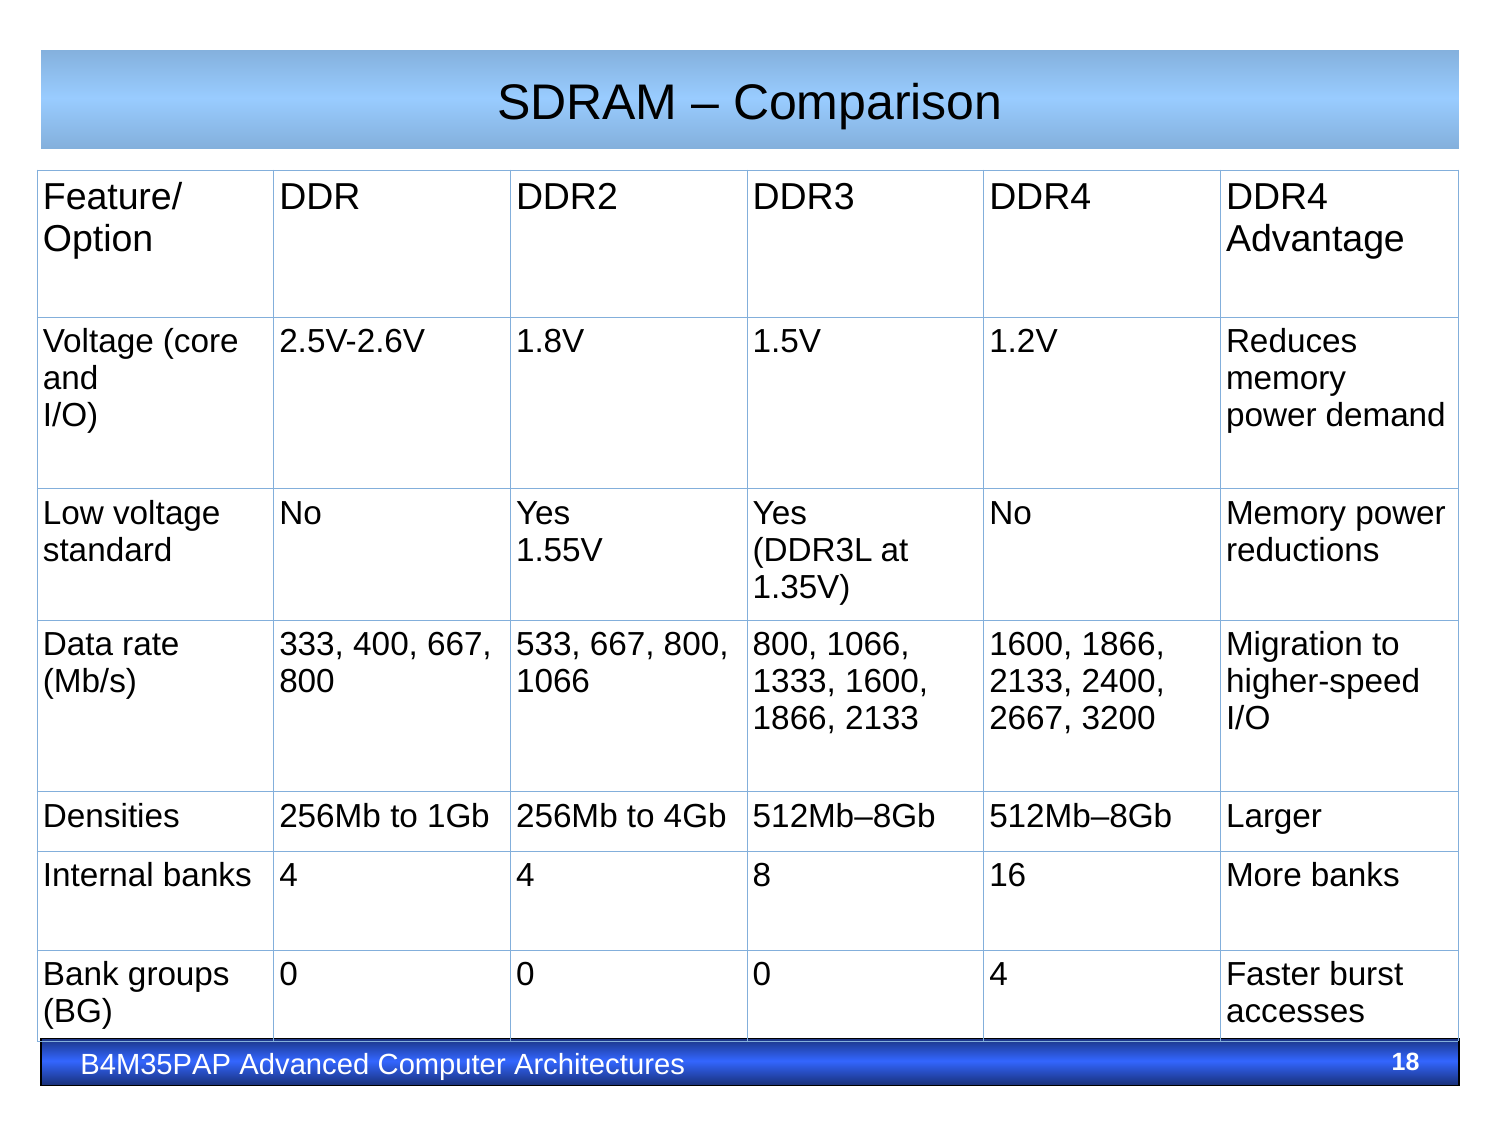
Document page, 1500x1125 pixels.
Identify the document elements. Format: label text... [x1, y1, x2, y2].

table_cell Reduces memory power demand [1221, 318, 1458, 488]
table_cell 1600, 1866, 2133, 2400, 2667, 3200 [984, 621, 1220, 791]
table_cell 512Mb–8Gb [984, 792, 1220, 851]
table_cell Densities [38, 792, 273, 851]
table_cell Larger [1221, 792, 1458, 851]
table_cell Low voltage standard [38, 489, 273, 620]
table_cell 1.2V [984, 318, 1220, 488]
table_cell 4 [984, 951, 1220, 1041]
table_header DDR3 [748, 171, 983, 317]
table_header DDR4 [984, 171, 1220, 317]
table_header DDR2 [511, 171, 747, 317]
table_cell Migration to higher‐speed I/O [1221, 621, 1458, 791]
title SDRAM – Comparison [41, 50, 1459, 149]
table_cell 4 [511, 852, 747, 950]
table_cell Yes 1.55V [511, 489, 747, 620]
table_header DDR4 Advantage [1221, 171, 1458, 317]
table_cell More banks [1221, 852, 1458, 950]
table_cell Internal banks [38, 852, 273, 950]
table_cell Data rate (Mb/s) [38, 621, 273, 791]
table_cell 0 [748, 951, 983, 1041]
table_cell Bank groups (BG) [38, 951, 273, 1041]
table_cell 8 [748, 852, 983, 950]
table_cell 800, 1066, 1333, 1600, 1866, 2133 [748, 621, 983, 791]
table_cell 512Mb–8Gb [748, 792, 983, 851]
table_cell 0 [511, 951, 747, 1041]
table_cell 256Mb to 1Gb [274, 792, 510, 851]
table_cell No [274, 489, 510, 620]
table_cell Voltage (core and I/O) [38, 318, 273, 488]
table_cell No [984, 489, 1220, 620]
table_cell 0 [274, 951, 510, 1041]
table_header Feature/Option [38, 171, 273, 317]
table_cell 4 [274, 852, 510, 950]
table_cell 1.8V [511, 318, 747, 488]
table_cell 2.5V-2.6V [274, 318, 510, 488]
table_cell Yes (DDR3L at 1.35V) [748, 489, 983, 620]
table_cell 256Mb to 4Gb [511, 792, 747, 851]
table_cell 533, 667, 800, 1066 [511, 621, 747, 791]
table_header DDR [274, 171, 510, 317]
table_cell Faster burst accesses [1221, 951, 1458, 1041]
table_cell 16 [984, 852, 1220, 950]
table_cell Memory power reductions [1221, 489, 1458, 620]
table_cell 333, 400, 667, 800 [274, 621, 510, 791]
table_cell 1.5V [748, 318, 983, 488]
